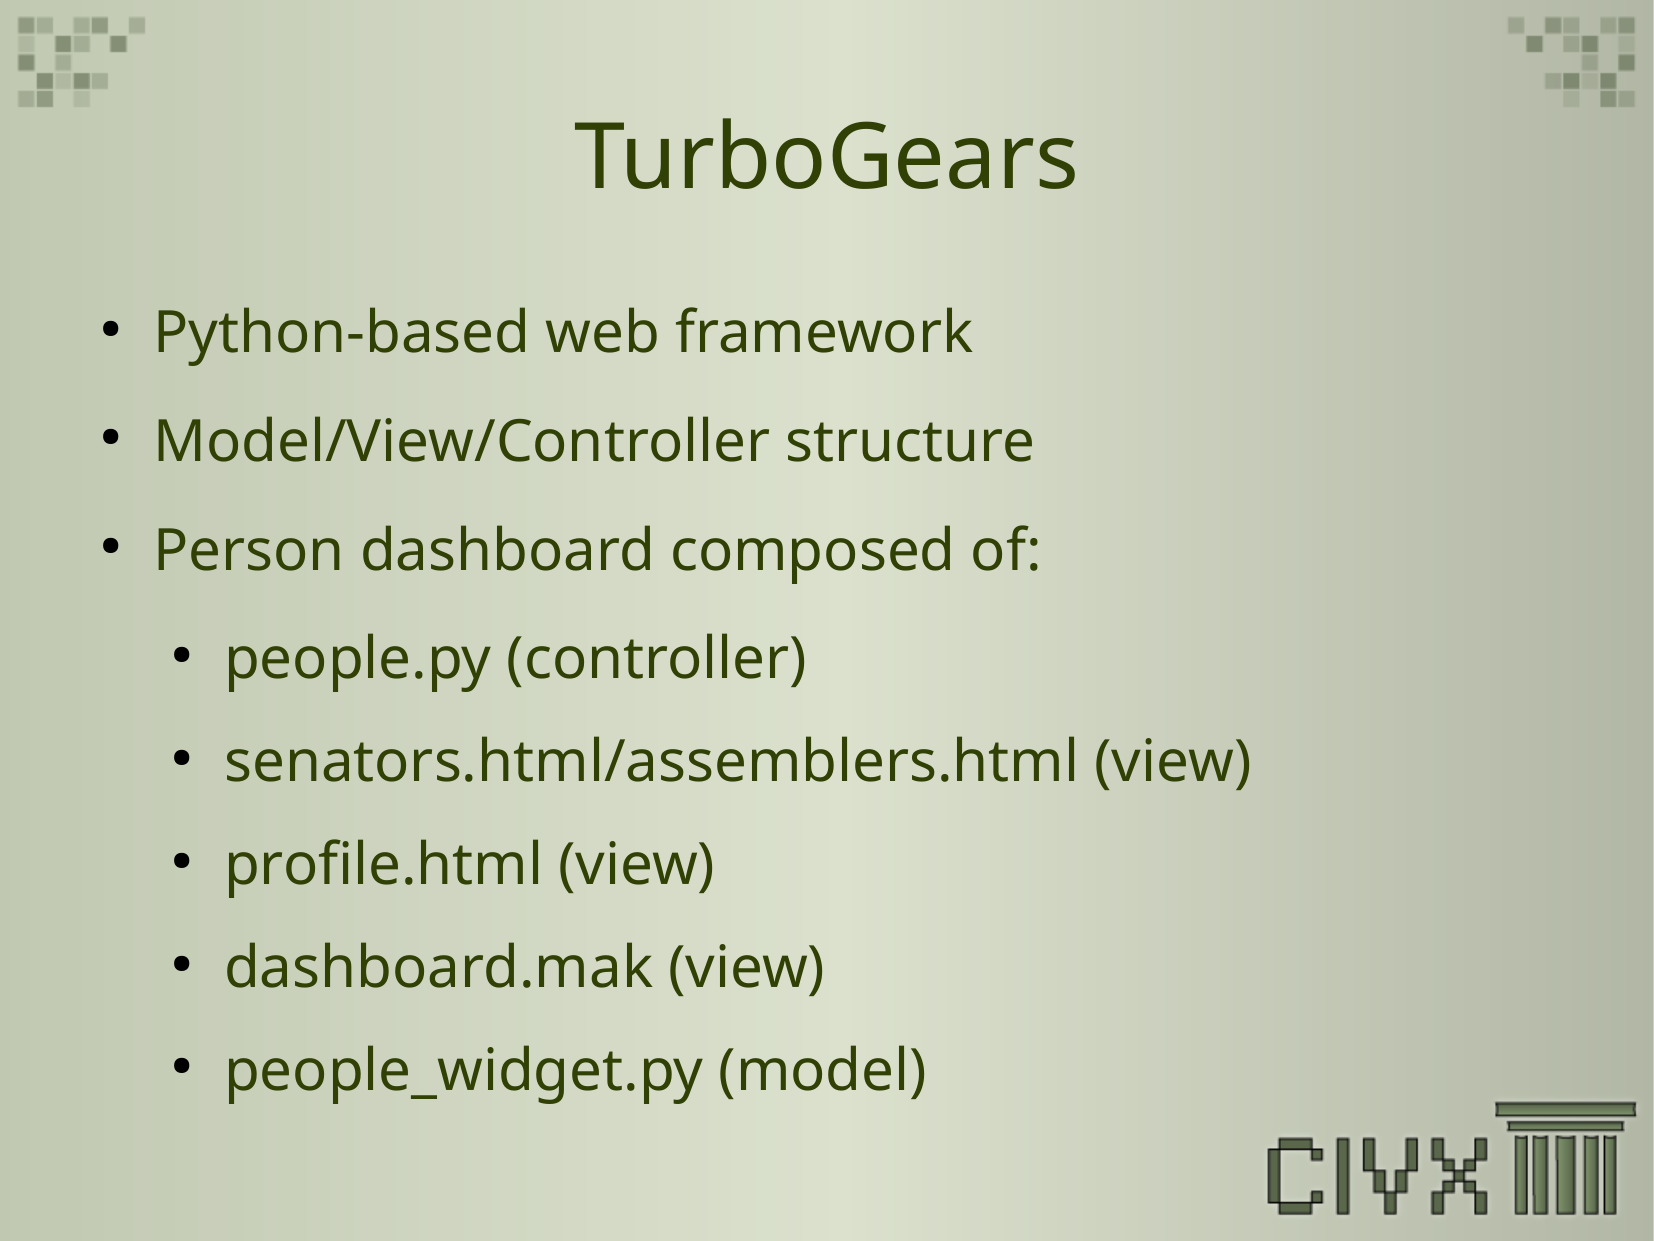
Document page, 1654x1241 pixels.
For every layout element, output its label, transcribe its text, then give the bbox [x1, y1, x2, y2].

list Python-based web framework Model/View/Controller structure Person dashboard composed of: people.py (controller) senators.html/assemblers.html (view) profile.html (view) dashboard.mak (view) people_widget.py (model) [82, 290, 1571, 1109]
picture [0, 0, 1654, 1241]
title TurboGears [82, 49, 1571, 257]
